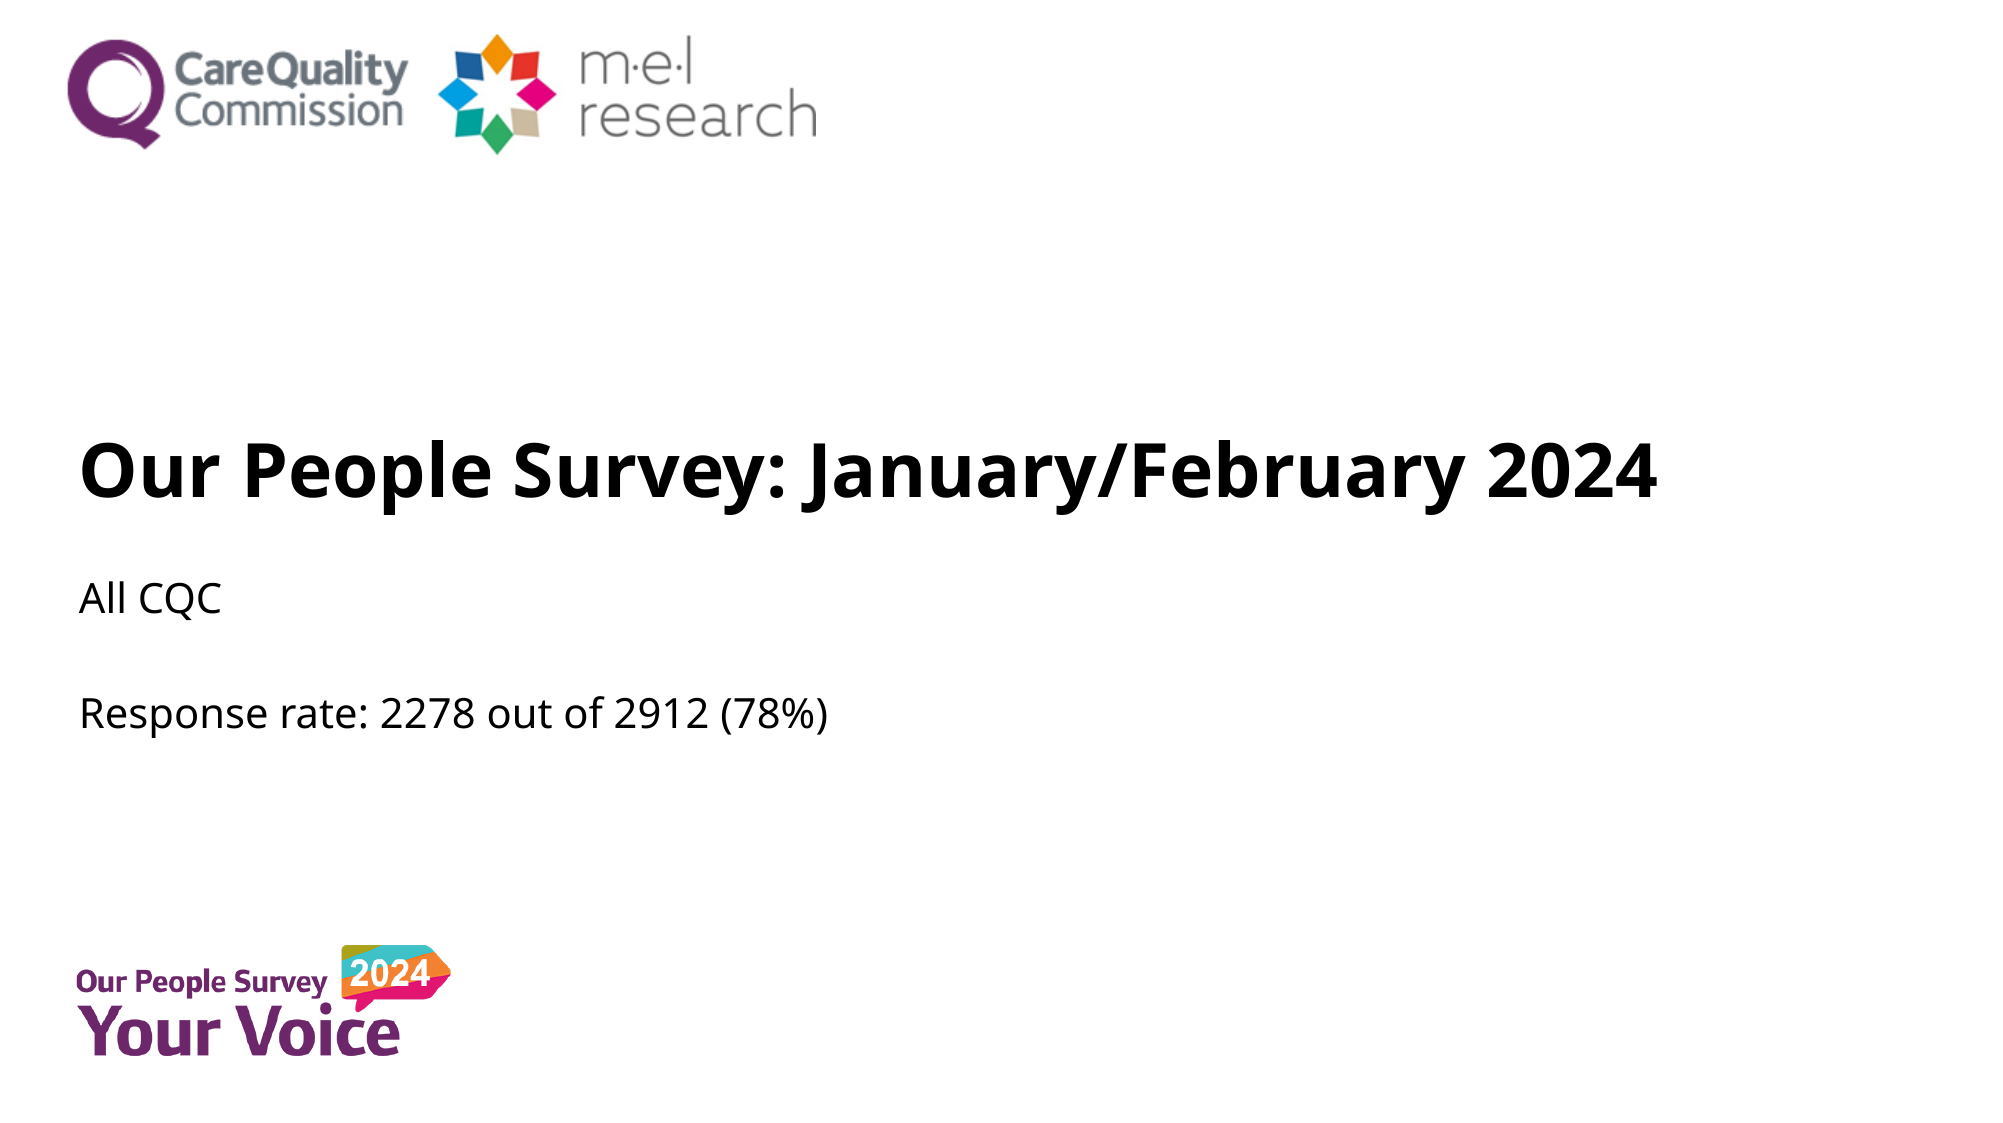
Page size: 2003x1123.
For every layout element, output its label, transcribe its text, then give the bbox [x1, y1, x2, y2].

text_box All CQC Response rate: 2278 out of 2912 (78%) [79, 562, 1012, 737]
title Our People Survey: January/February 2024 [78, 398, 1728, 513]
picture [65, 37, 413, 154]
picture [438, 34, 816, 155]
picture [66, 898, 458, 1110]
